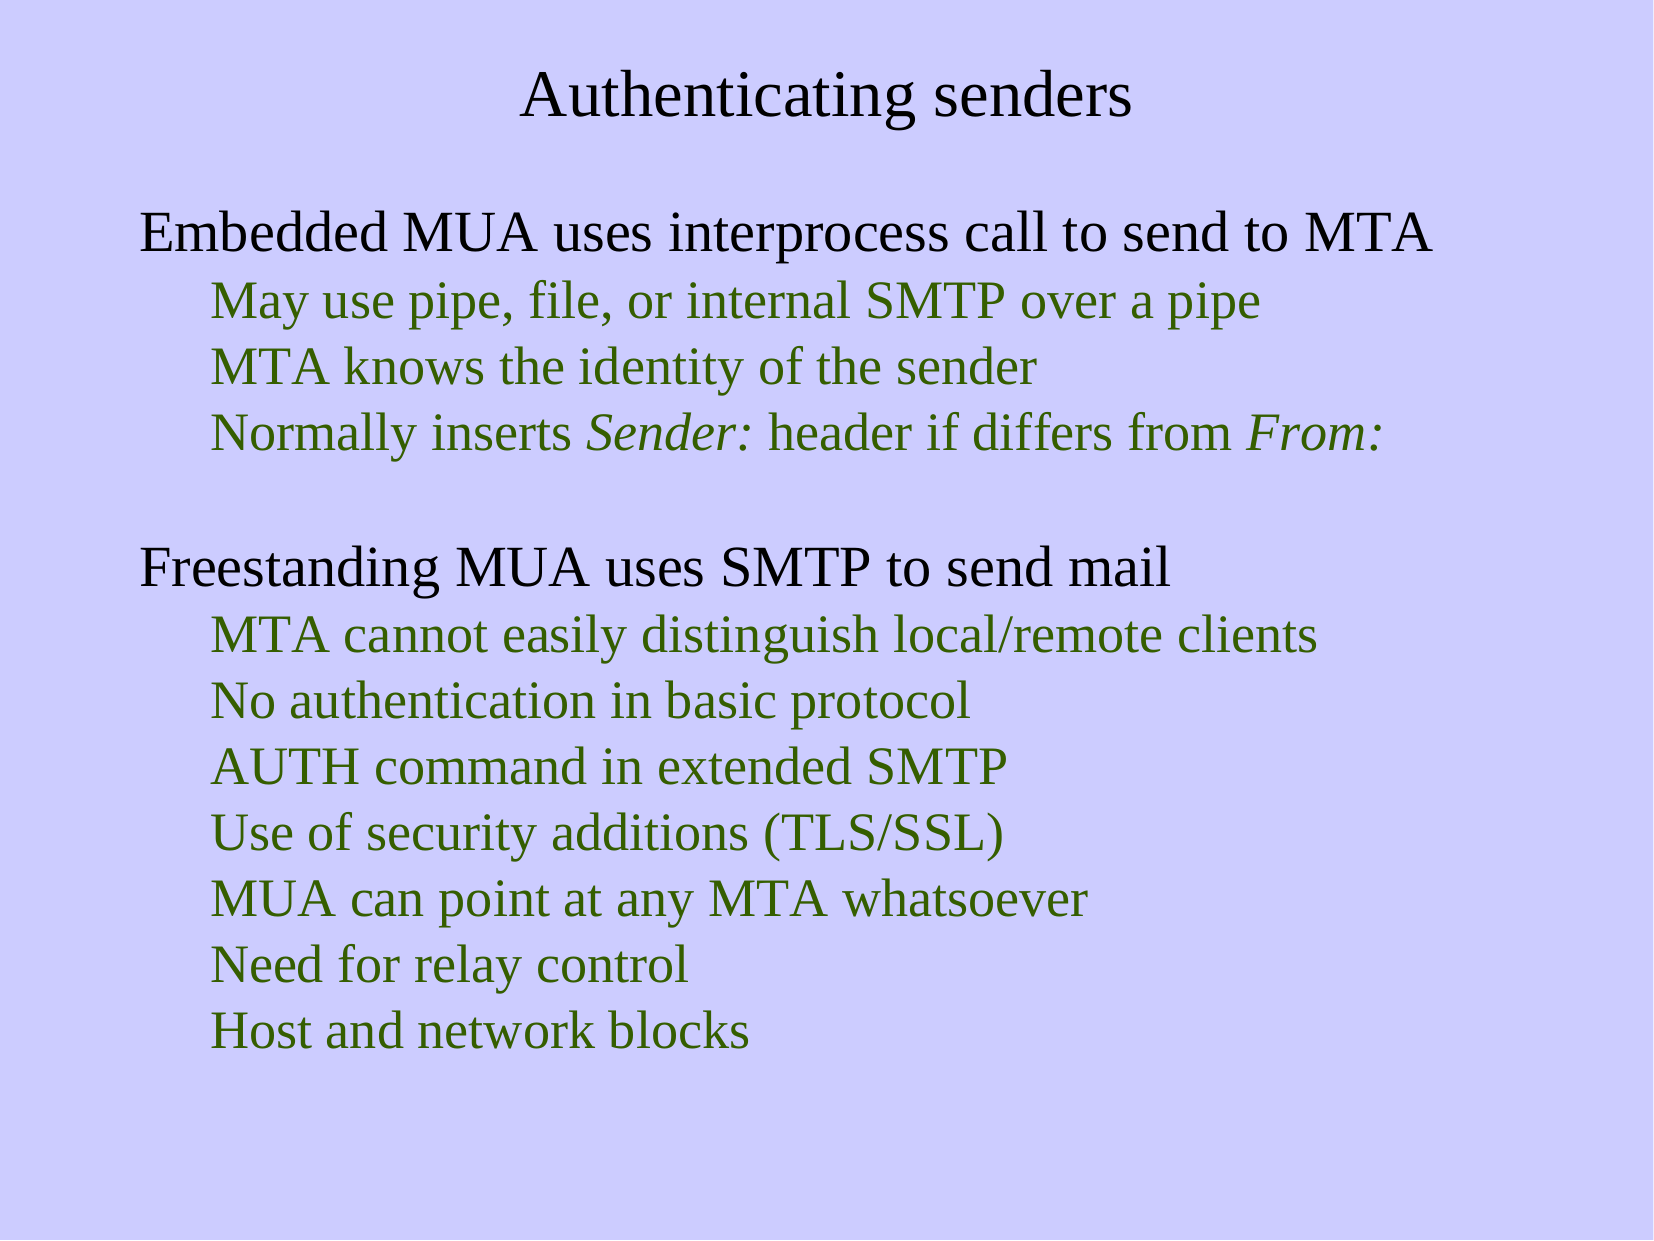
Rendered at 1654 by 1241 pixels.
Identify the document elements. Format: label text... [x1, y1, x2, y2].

title Authenticating senders [121, 17, 1534, 171]
list Embedded MUA uses inter­process call to send to MTA May use pipe, file, or internal SMTP over a pipe MTA knows the identity of the sender Normally inserts Sender: header if differs from From: Freestanding MUA uses SMTP to send mail MTA cannot easily distinguish local/remote clients No authentication in basic protocol AUTH command in extended SMTP Use of security additions (TLS/SSL) MUA can point at any MTA whatsoever Need for relay control Host and network blocks [121, 199, 1534, 1241]
